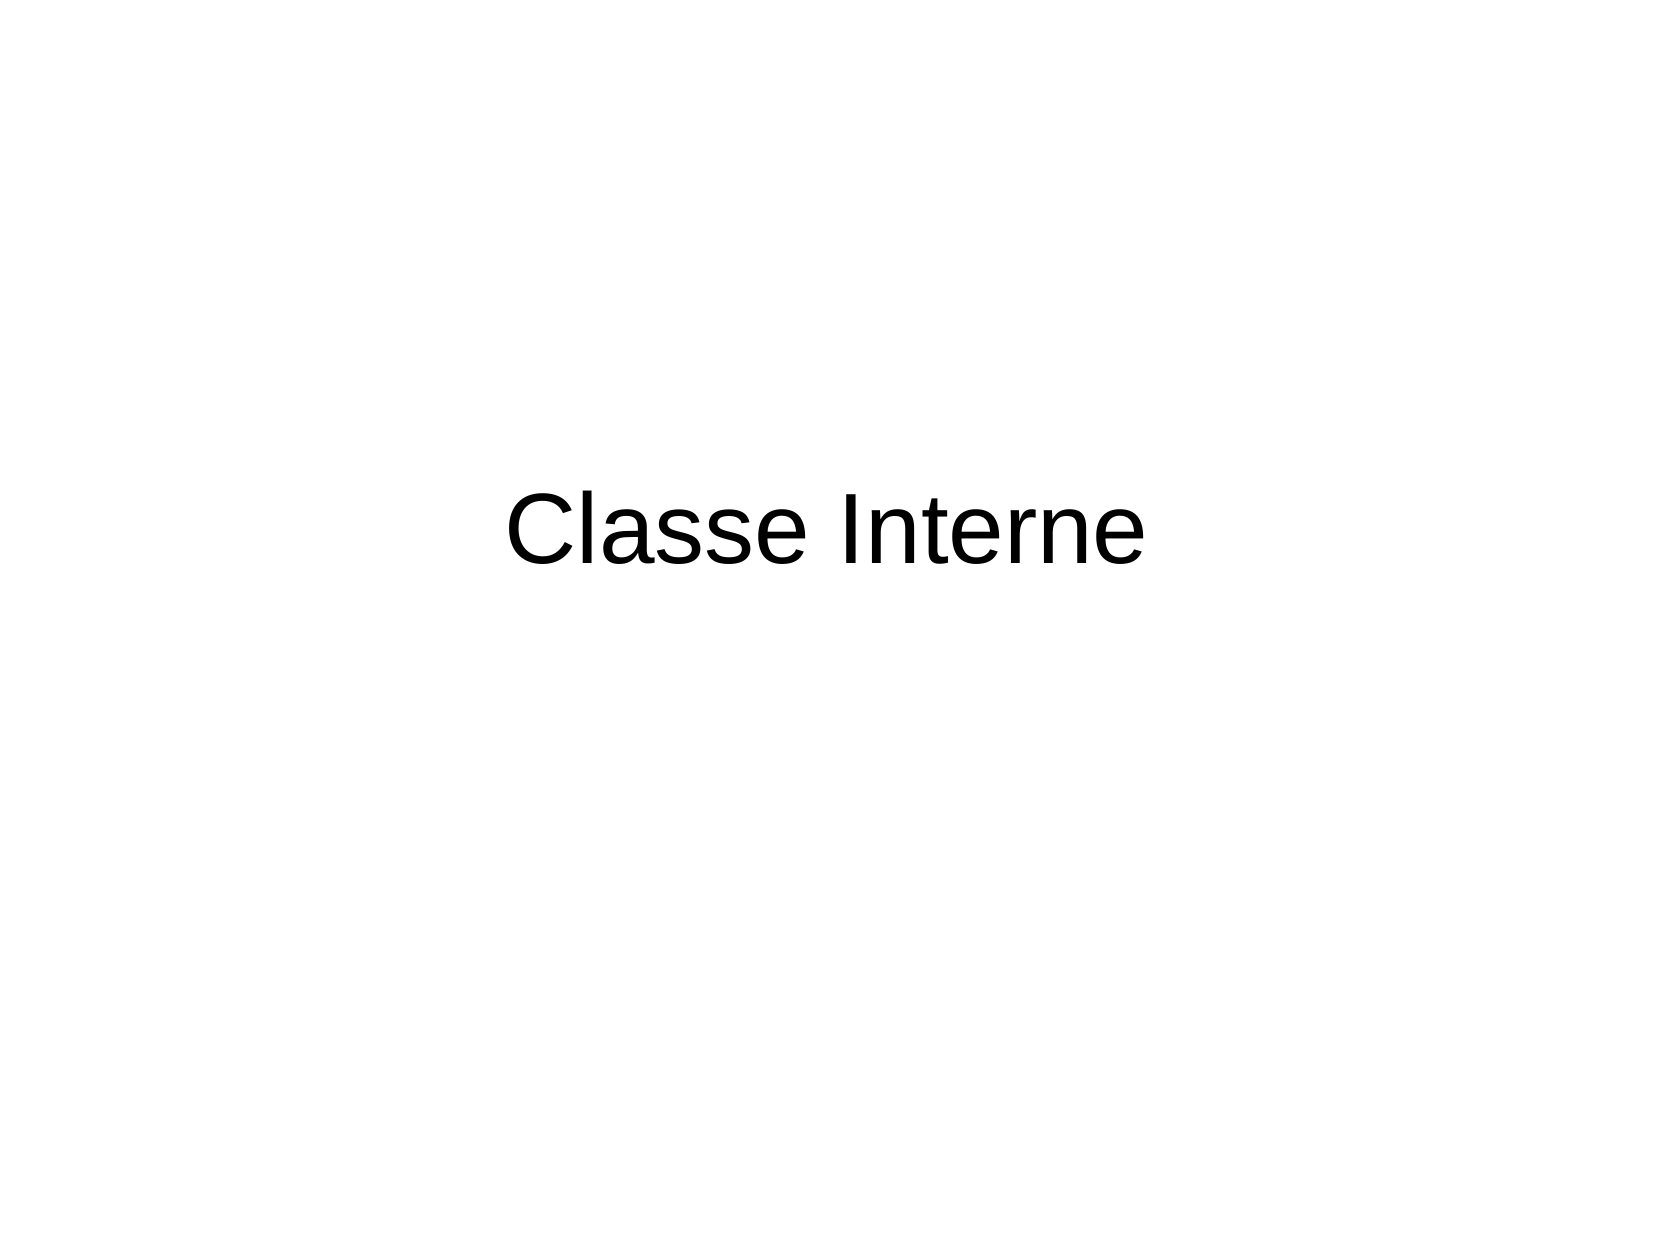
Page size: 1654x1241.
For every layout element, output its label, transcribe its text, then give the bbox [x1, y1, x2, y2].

subtitle Classe Interne [82, 49, 1571, 1010]
